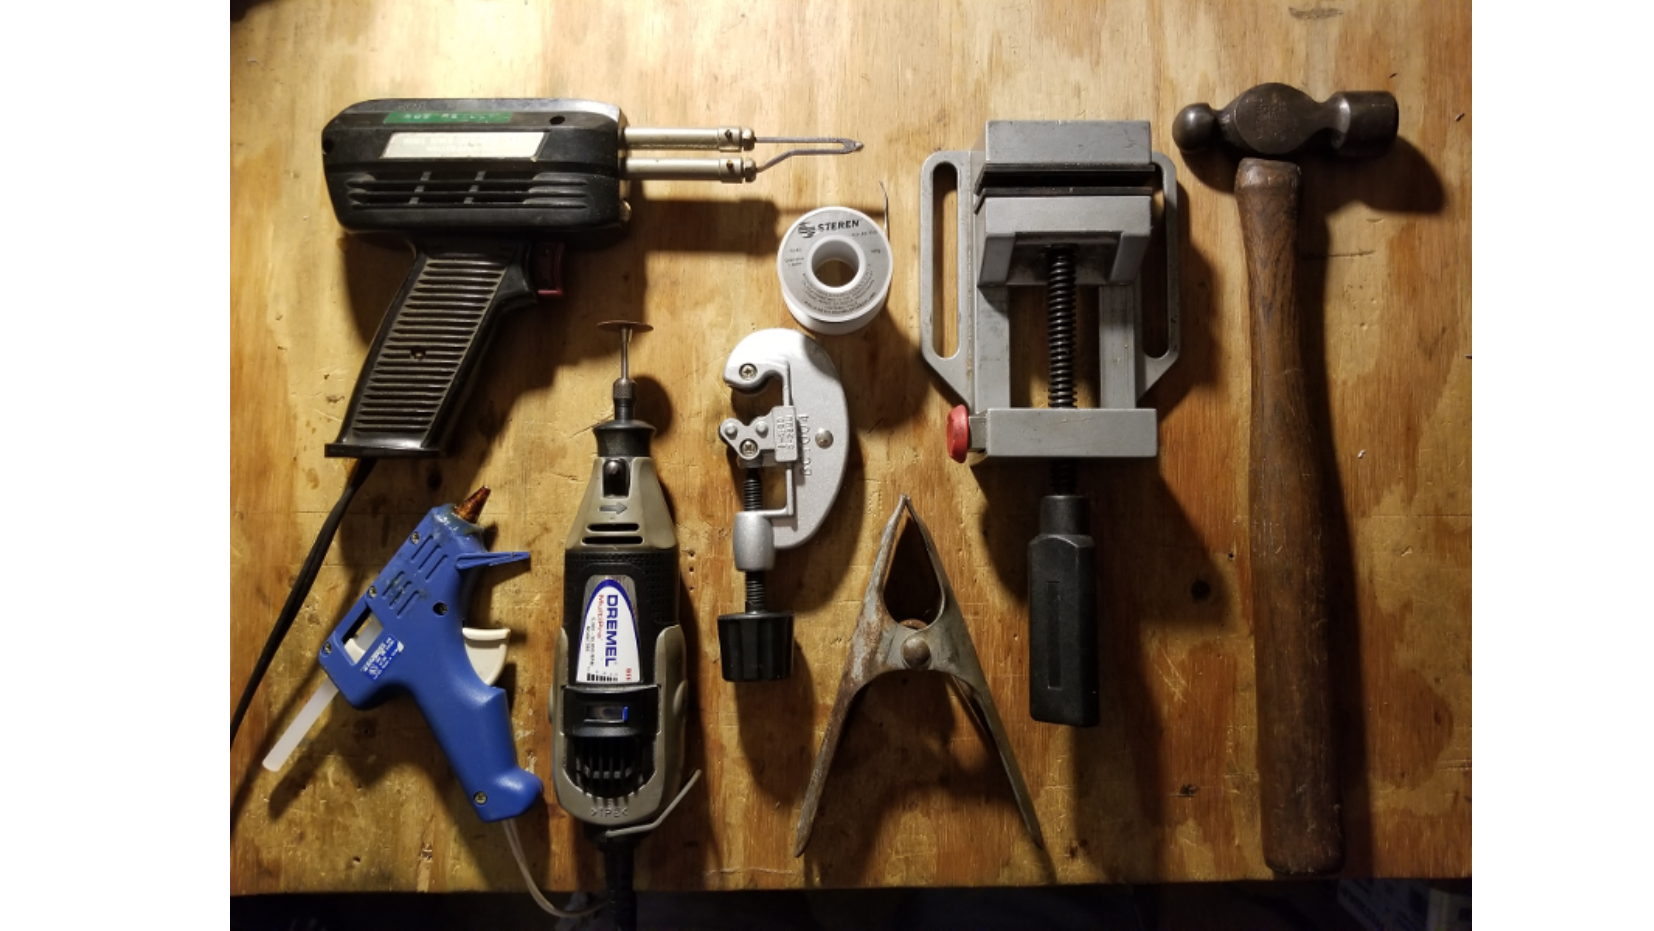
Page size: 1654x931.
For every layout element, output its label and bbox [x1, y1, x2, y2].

picture [230, 0, 1472, 931]
